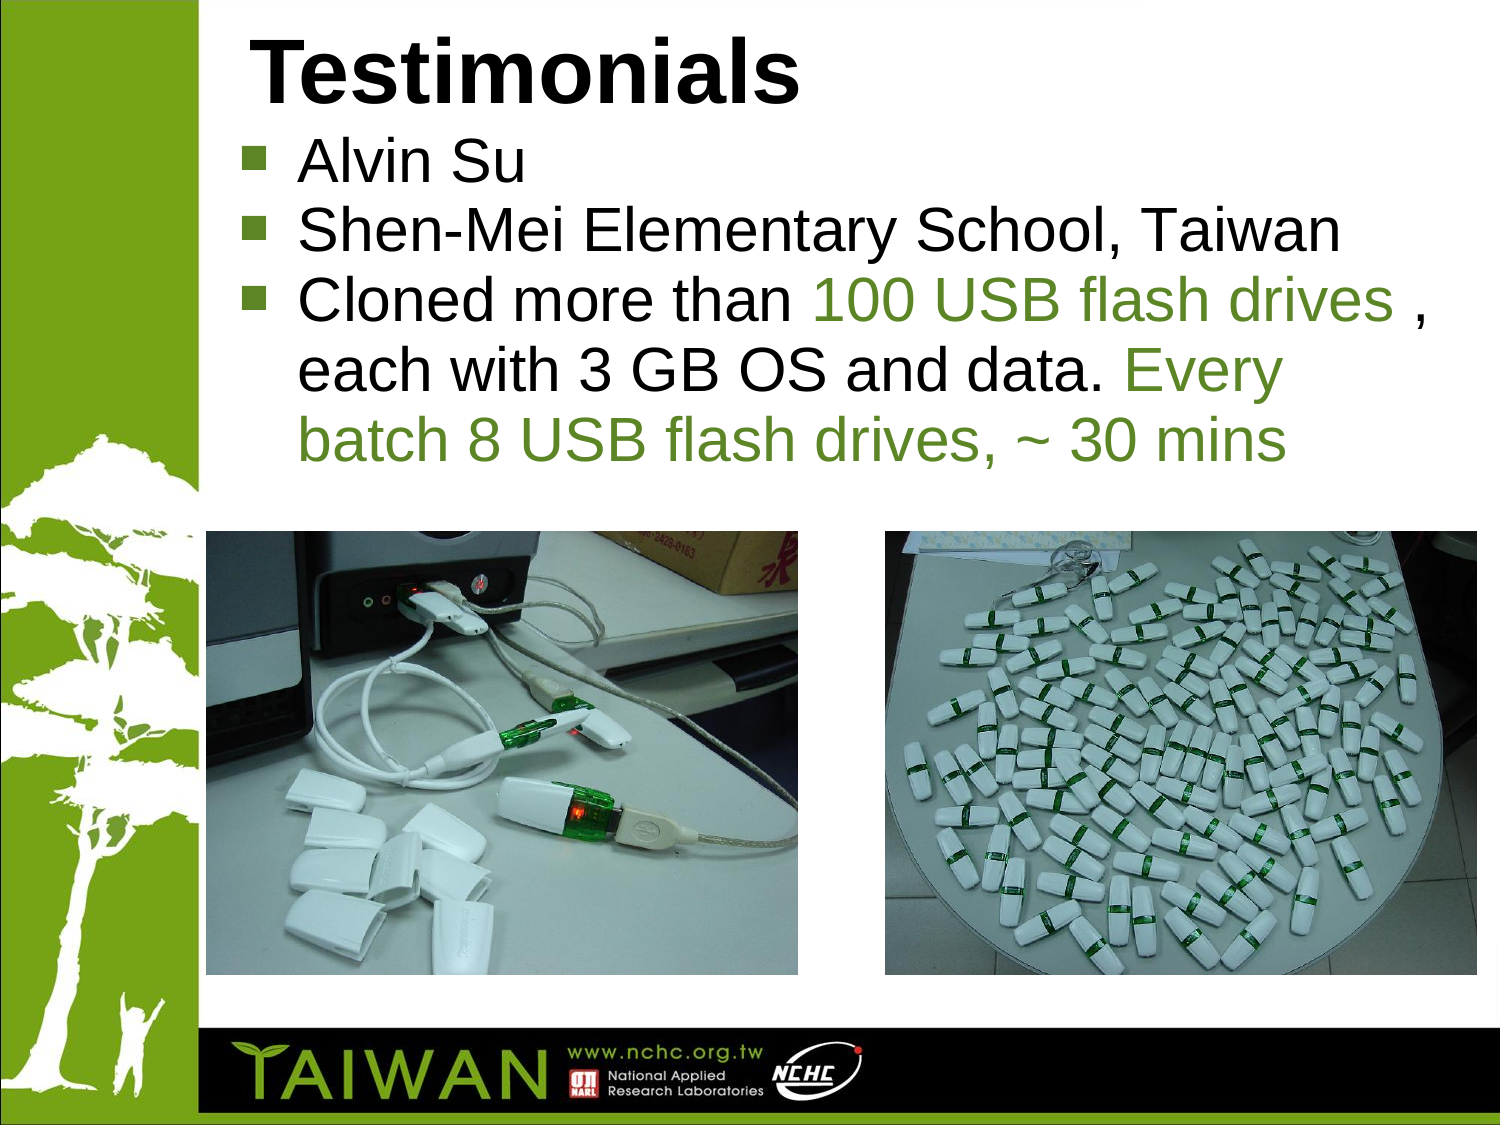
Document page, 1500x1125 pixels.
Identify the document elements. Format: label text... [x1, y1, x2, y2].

title Testimonials [236, 0, 951, 118]
picture [0, 0, 1500, 1125]
text_box Alvin Su Shen-Mei Elementary School, Taiwan Cloned more than 100 USB flash drives , each with 3 GB OS and data. Every batch 8 USB flash drives, ~ 30 mins [227, 118, 1447, 577]
